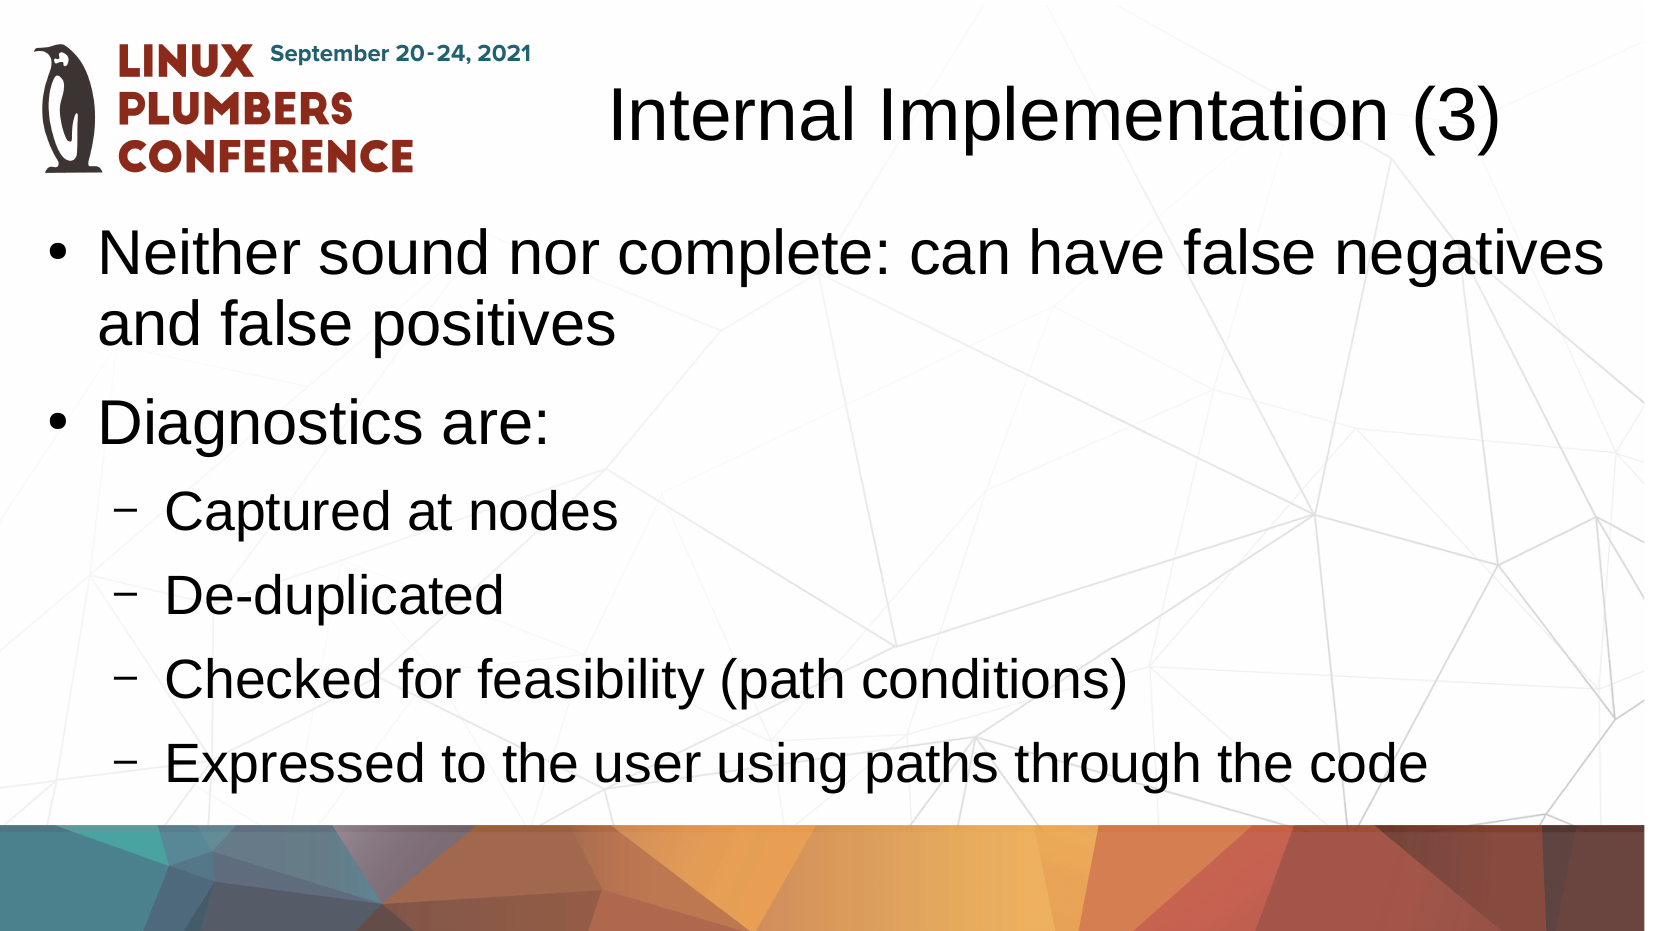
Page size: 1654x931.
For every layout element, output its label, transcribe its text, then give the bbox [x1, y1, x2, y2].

list Neither sound nor complete: can have false negatives and false positives Diagnostics are: Captured at nodes De-duplicated Checked for feasibility (path conditions) Expressed to the user using paths through the code [30, 217, 1645, 796]
picture [0, 1, 1645, 931]
title Internal Implementation (3) [540, 37, 1571, 193]
